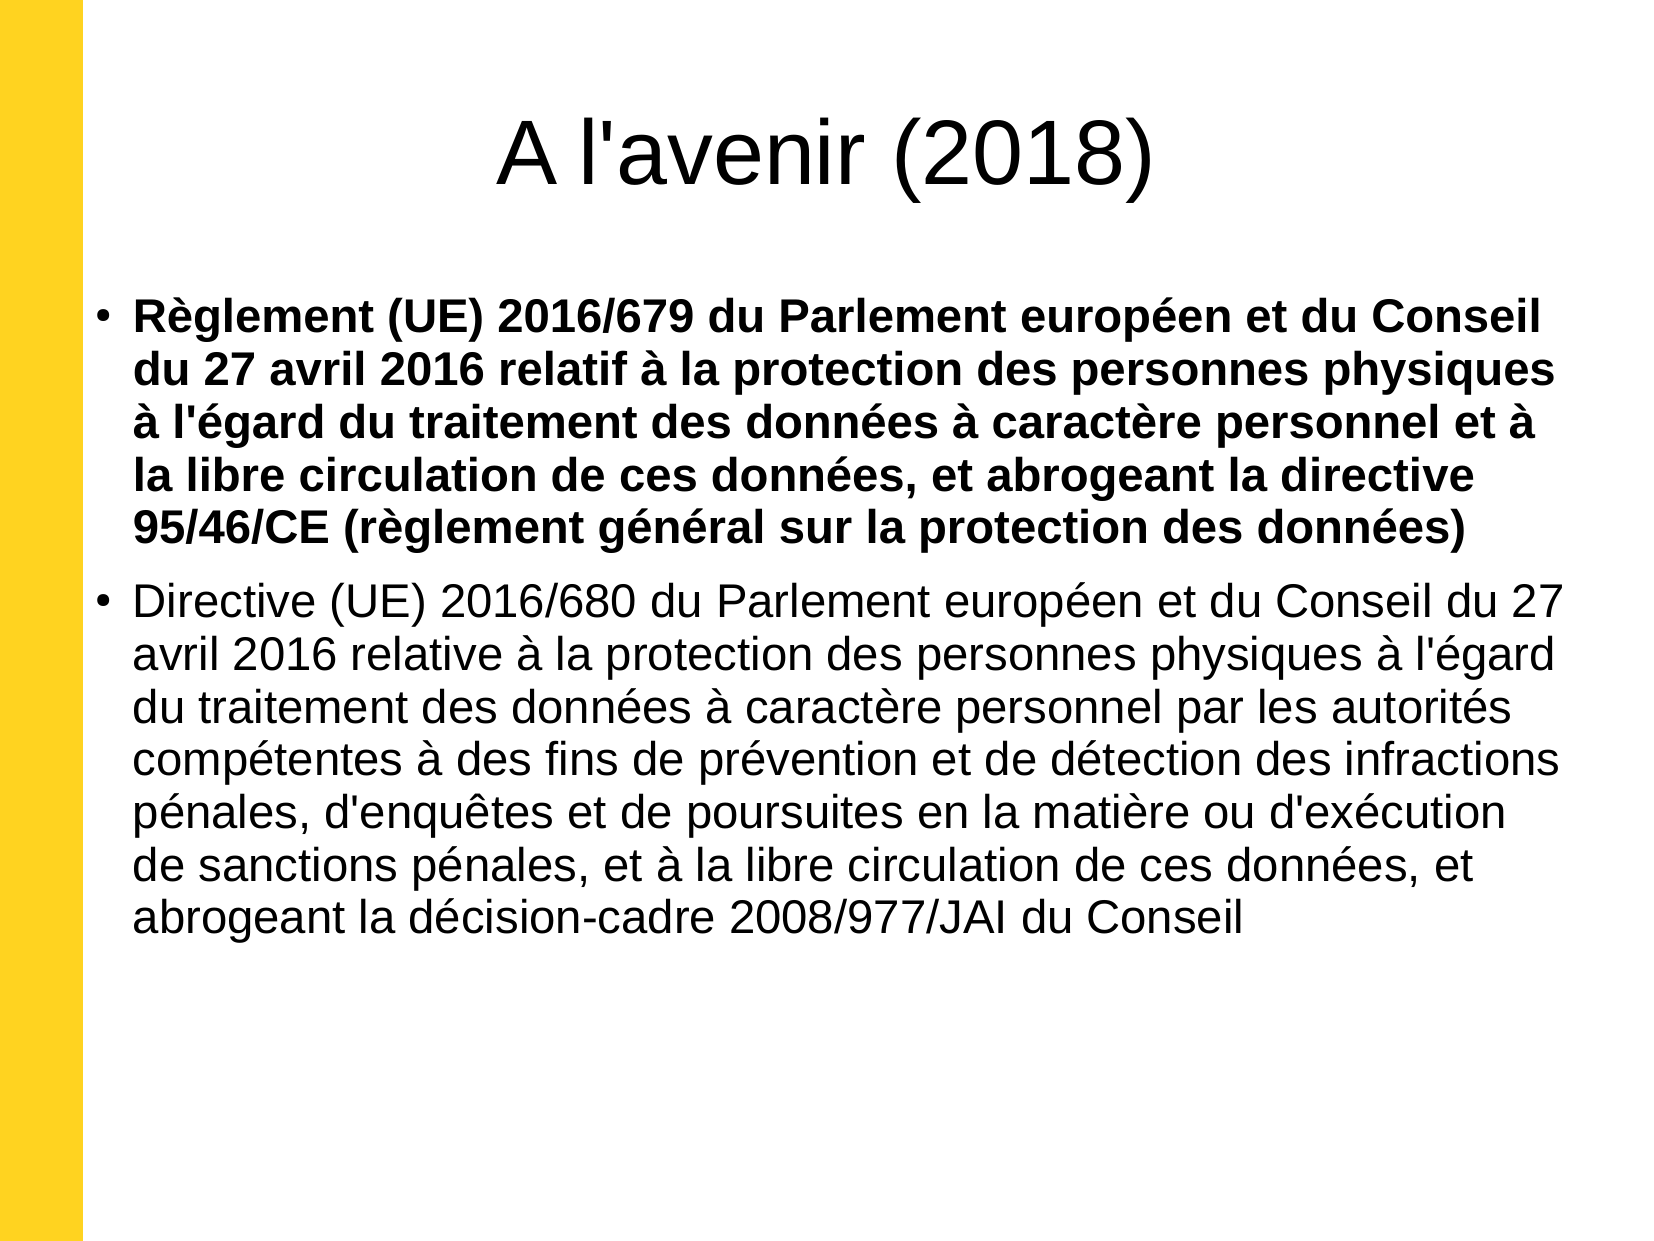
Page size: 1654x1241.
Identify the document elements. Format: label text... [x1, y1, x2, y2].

list Règlement (UE) 2016/679 du Parlement européen et du Conseil du 27 avril 2016 relatif à la protection des personnes physiques à l'égard du traitement des données à caractère personnel et à la libre circulation de ces données, et abrogeant la directive 95/46/CE (règlement général sur la protection des données) Directive (UE) 2016/680 du Parlement européen et du Conseil du 27 avril 2016 relative à la protection des personnes physiques à l'égard du traitement des données à caractère personnel par les autorités compétentes à des fins de prévention et de détection des infractions pénales, d'enquêtes et de poursuites en la matière ou d'exécution de sanctions pénales, et à la libre circulation de ces données, et abrogeant la décision-cadre 2008/977/JAI du Conseil [83, 290, 1571, 1010]
text_box [0, 0, 83, 1241]
title A l'avenir (2018) [83, 49, 1571, 257]
